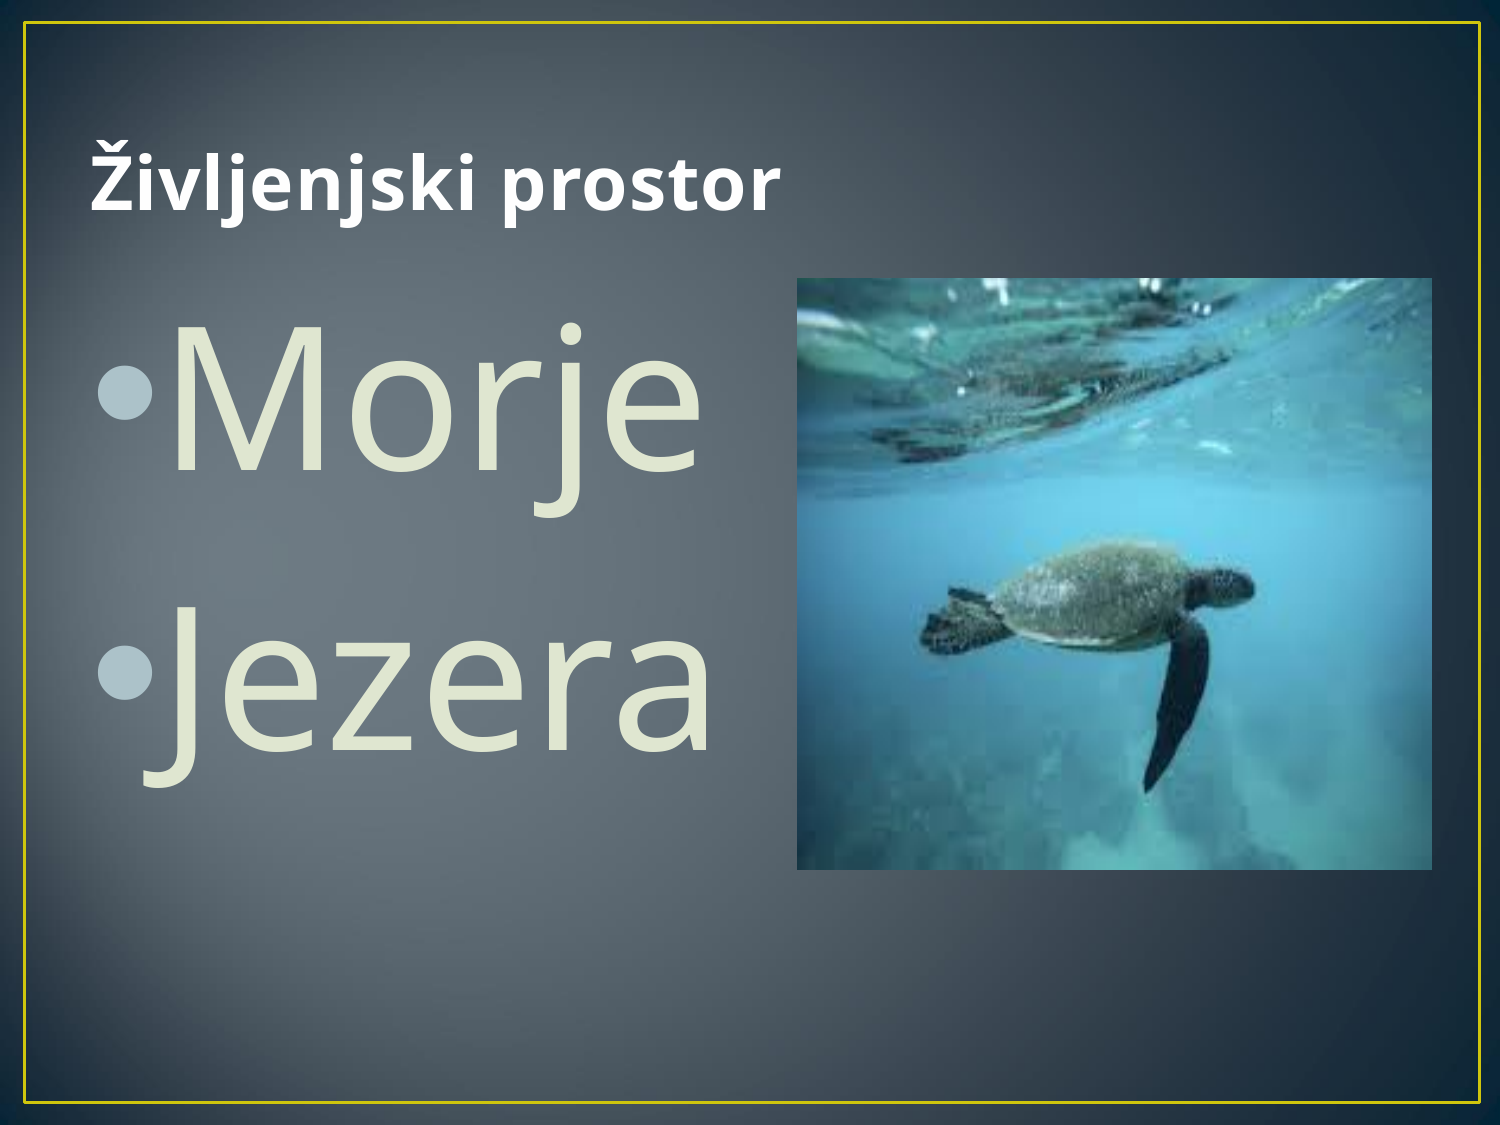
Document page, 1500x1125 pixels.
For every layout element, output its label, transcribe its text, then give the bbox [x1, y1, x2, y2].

list Morje Jezera [75, 262, 1425, 1005]
title Življenjski prostor [75, 45, 1425, 233]
picture [0, 0, 1500, 1125]
